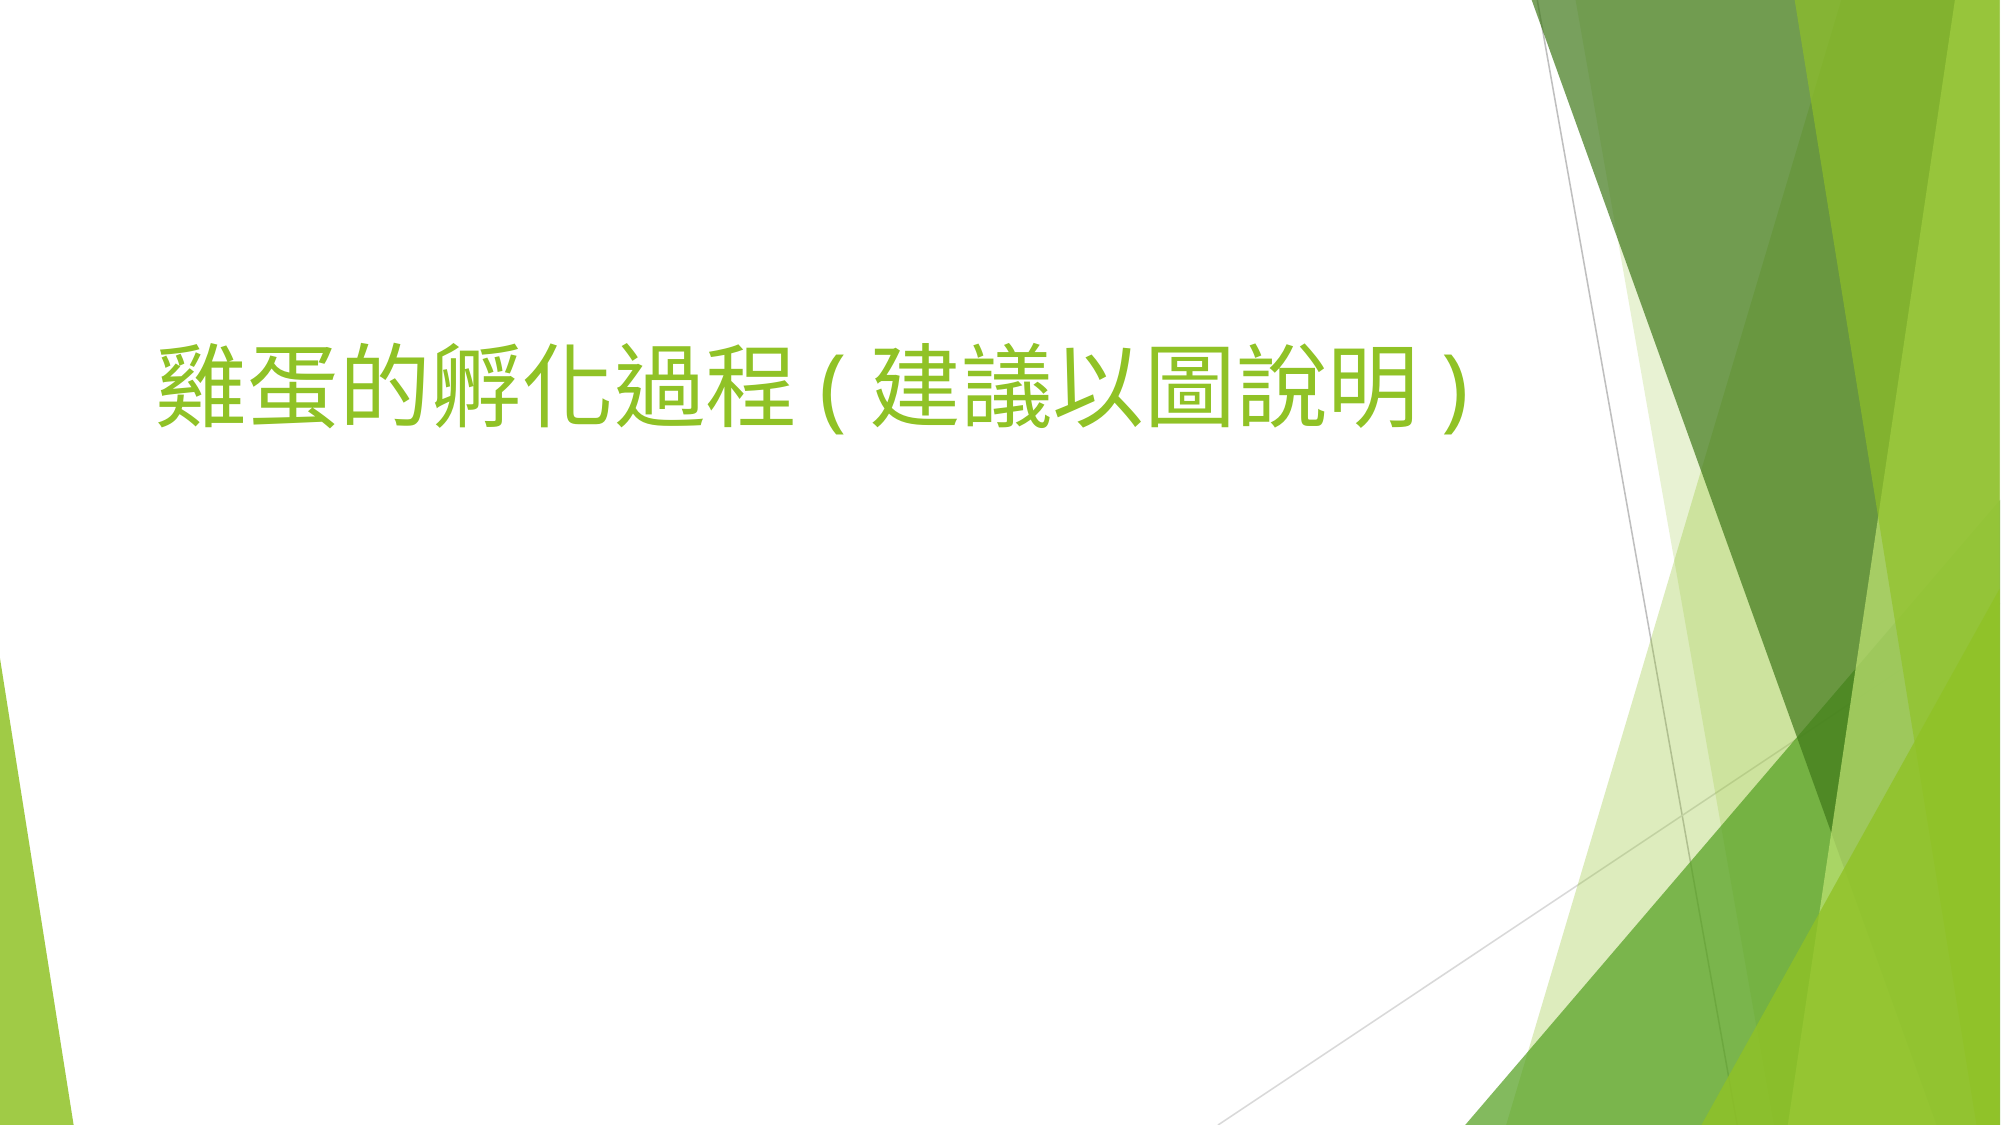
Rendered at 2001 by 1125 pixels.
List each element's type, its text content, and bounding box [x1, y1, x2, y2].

title 雞蛋的孵化過程(建議以圖說明) [140, 321, 1606, 662]
